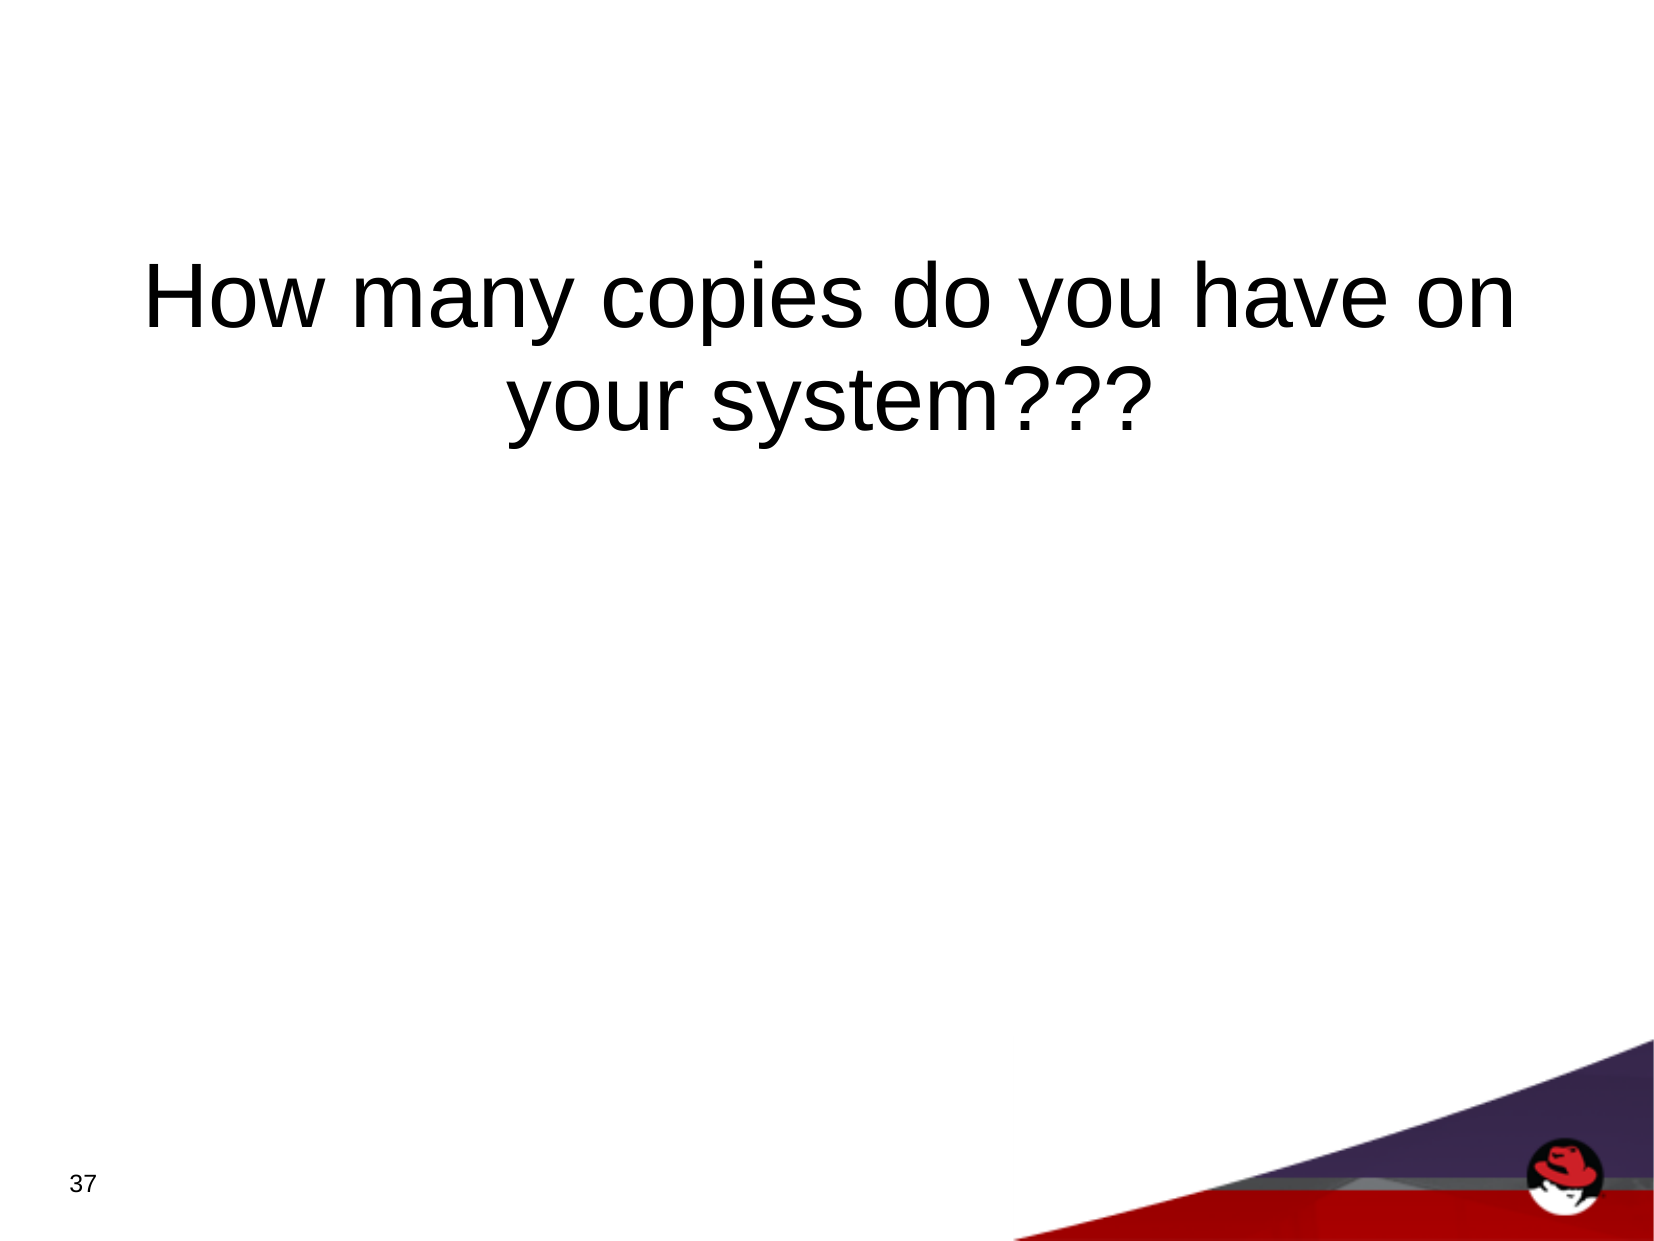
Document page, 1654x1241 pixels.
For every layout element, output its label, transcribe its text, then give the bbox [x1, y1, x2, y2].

picture [1012, 1036, 1654, 1241]
list How many copies do you have on your system??? [86, 244, 1576, 1039]
